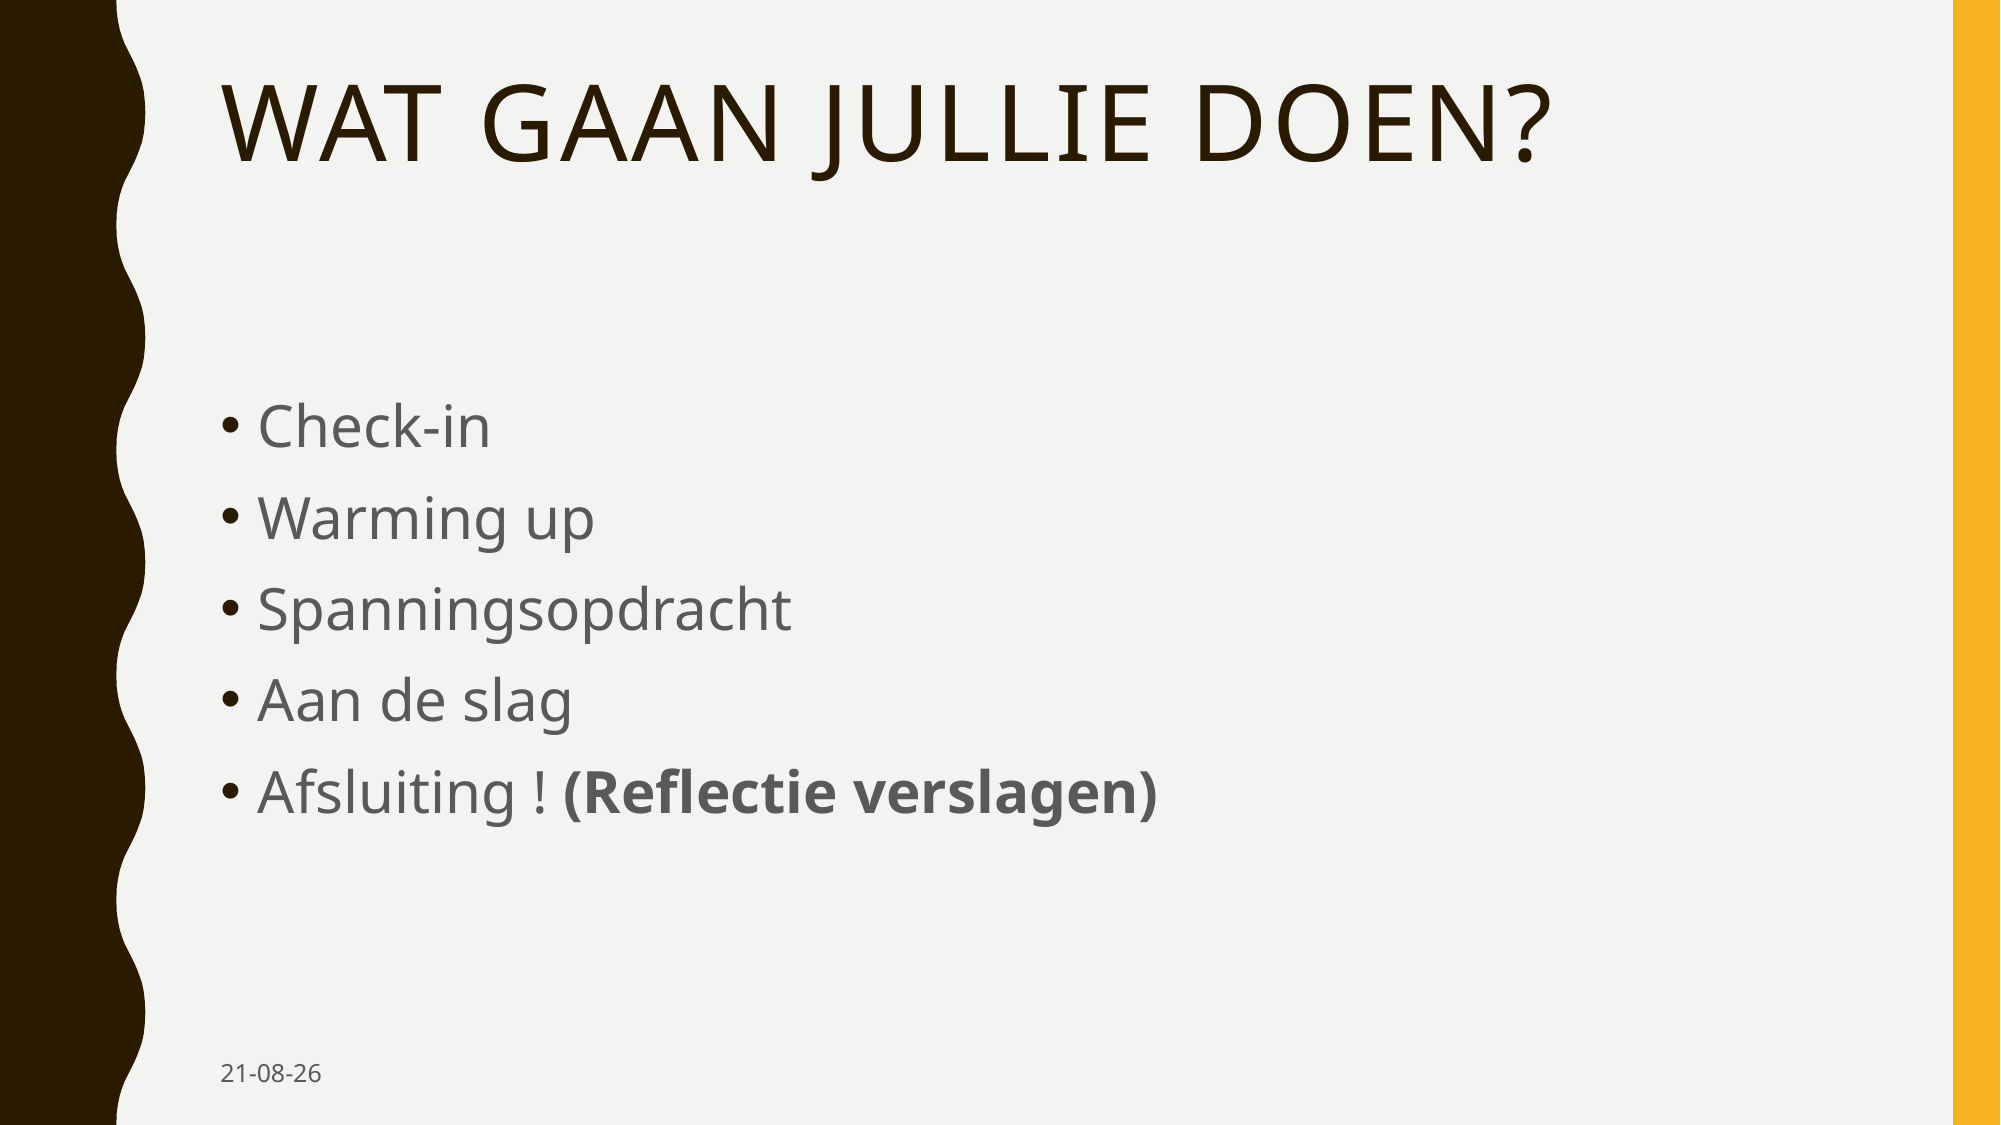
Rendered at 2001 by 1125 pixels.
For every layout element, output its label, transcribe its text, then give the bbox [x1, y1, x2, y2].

text_box 15-3-2021 [205, 1045, 588, 1104]
title Wat gaan jullie doen? [205, 62, 1876, 308]
list Check-in Warming up Spanningsopdracht Aan de slag Afsluiting ! (Reflectie verslagen) [205, 375, 1876, 965]
